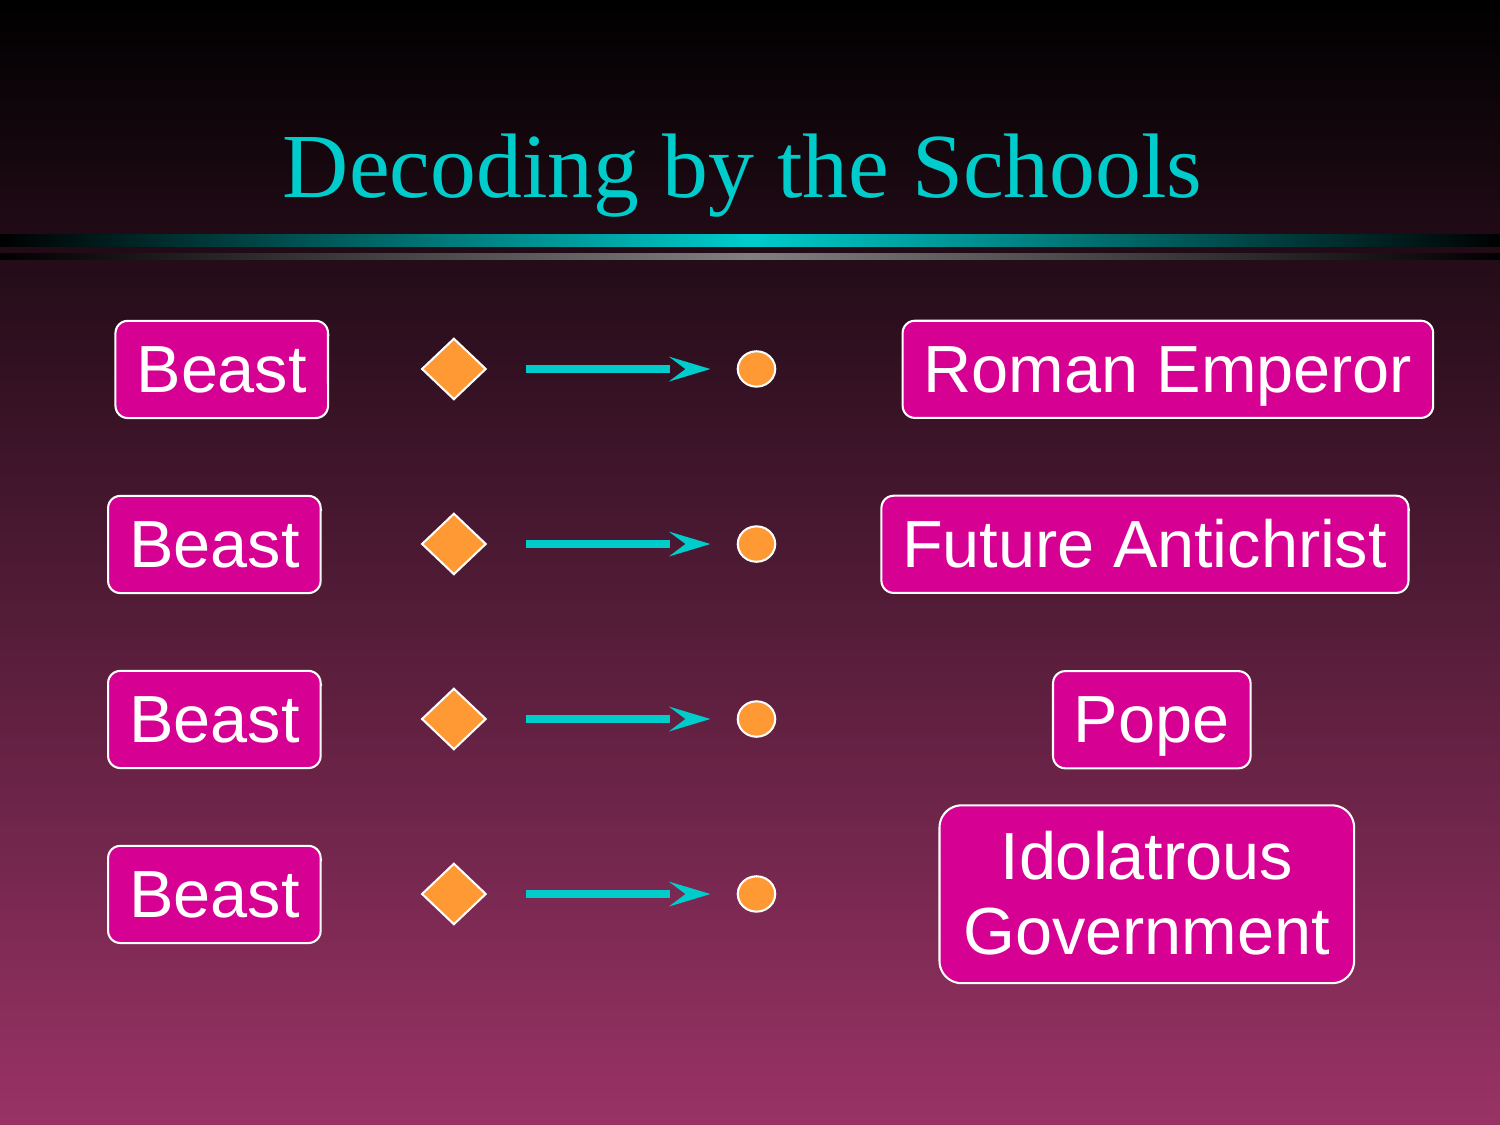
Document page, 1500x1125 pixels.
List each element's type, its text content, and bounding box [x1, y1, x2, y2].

text_box [737, 526, 776, 562]
text_box Pope [1053, 671, 1251, 769]
text_box Roman Emperor [902, 320, 1434, 418]
text_box Beast [108, 670, 321, 769]
text_box Idolatrous Government [939, 805, 1355, 984]
text_box [737, 876, 776, 912]
text_box Future Antichrist [881, 495, 1409, 593]
text_box [422, 688, 486, 750]
text_box Beast [115, 320, 329, 419]
text_box [737, 351, 776, 387]
text_box [422, 513, 486, 575]
title Decoding by the Schools [99, 37, 1388, 225]
text_box Beast [108, 495, 321, 594]
text_box [422, 863, 486, 925]
text_box Beast [108, 845, 321, 944]
text_box [737, 701, 776, 737]
text_box [422, 338, 486, 400]
